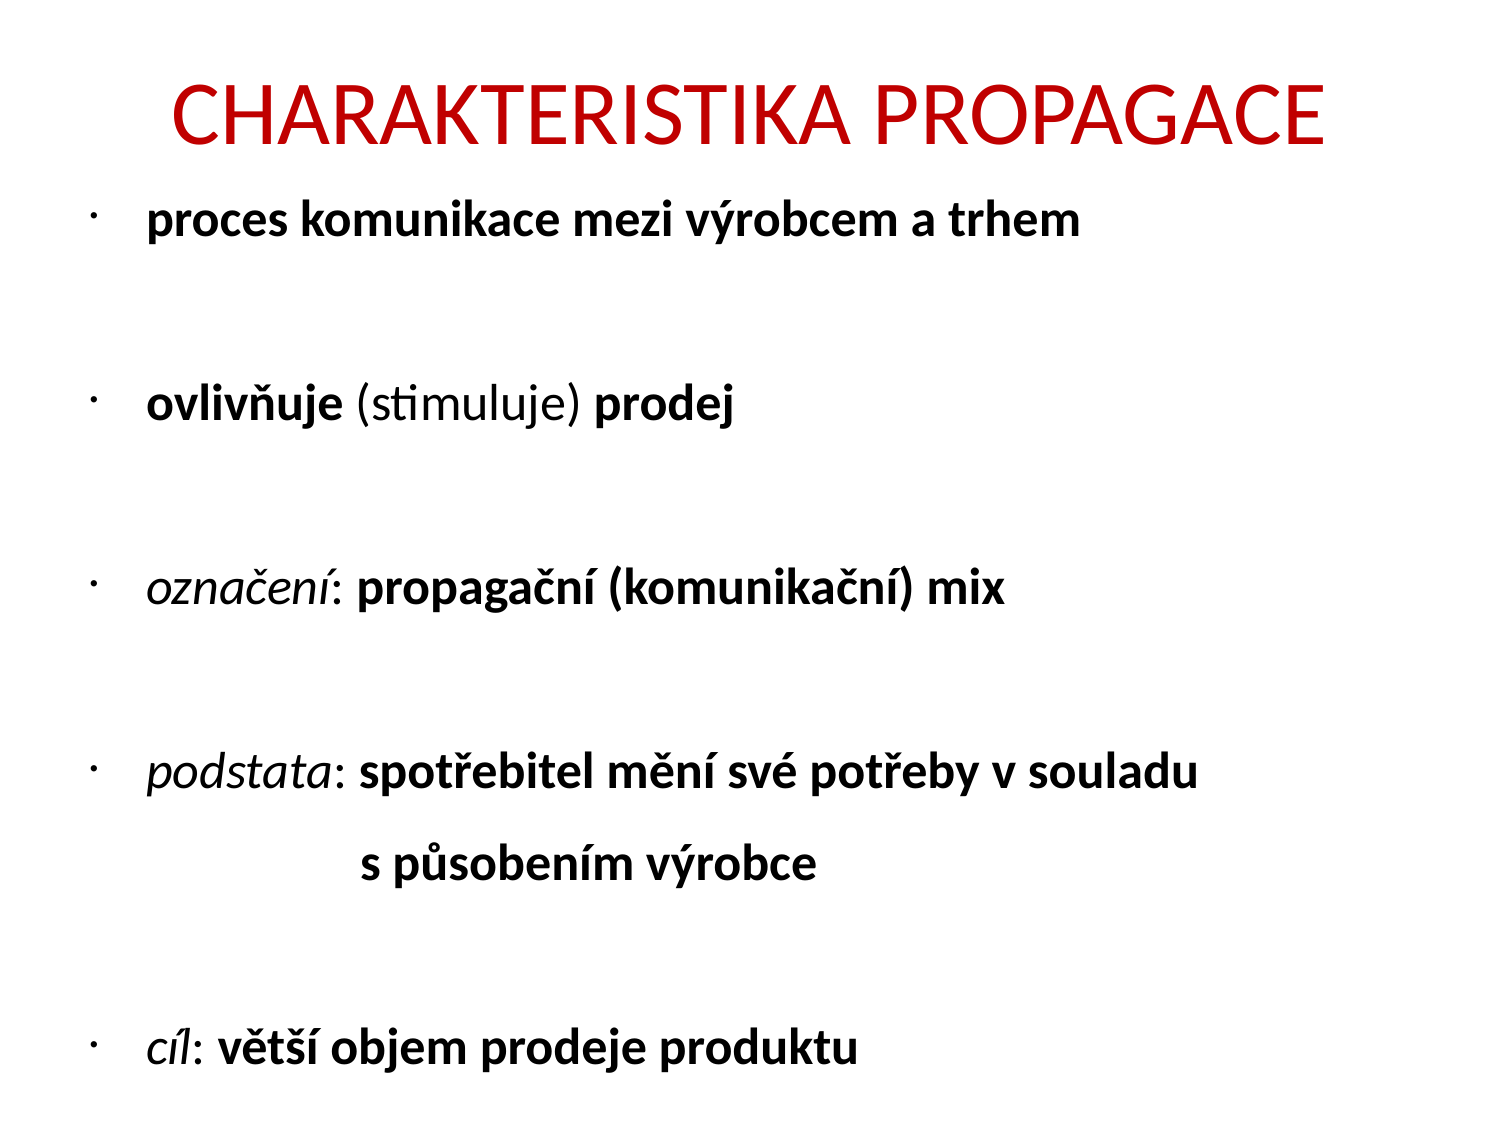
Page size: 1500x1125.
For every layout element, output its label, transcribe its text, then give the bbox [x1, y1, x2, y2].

list proces komunikace mezi výrobcem a trhem ovlivňuje (stimuluje) prodej označení: propagační (komunikační) mix podstata: spotřebitel mění své potřeby v souladu s působením výrobce cíl: větší objem prodeje produktu [75, 177, 1425, 920]
title CHARAKTERISTIKA PROPAGACE [75, 45, 1425, 177]
